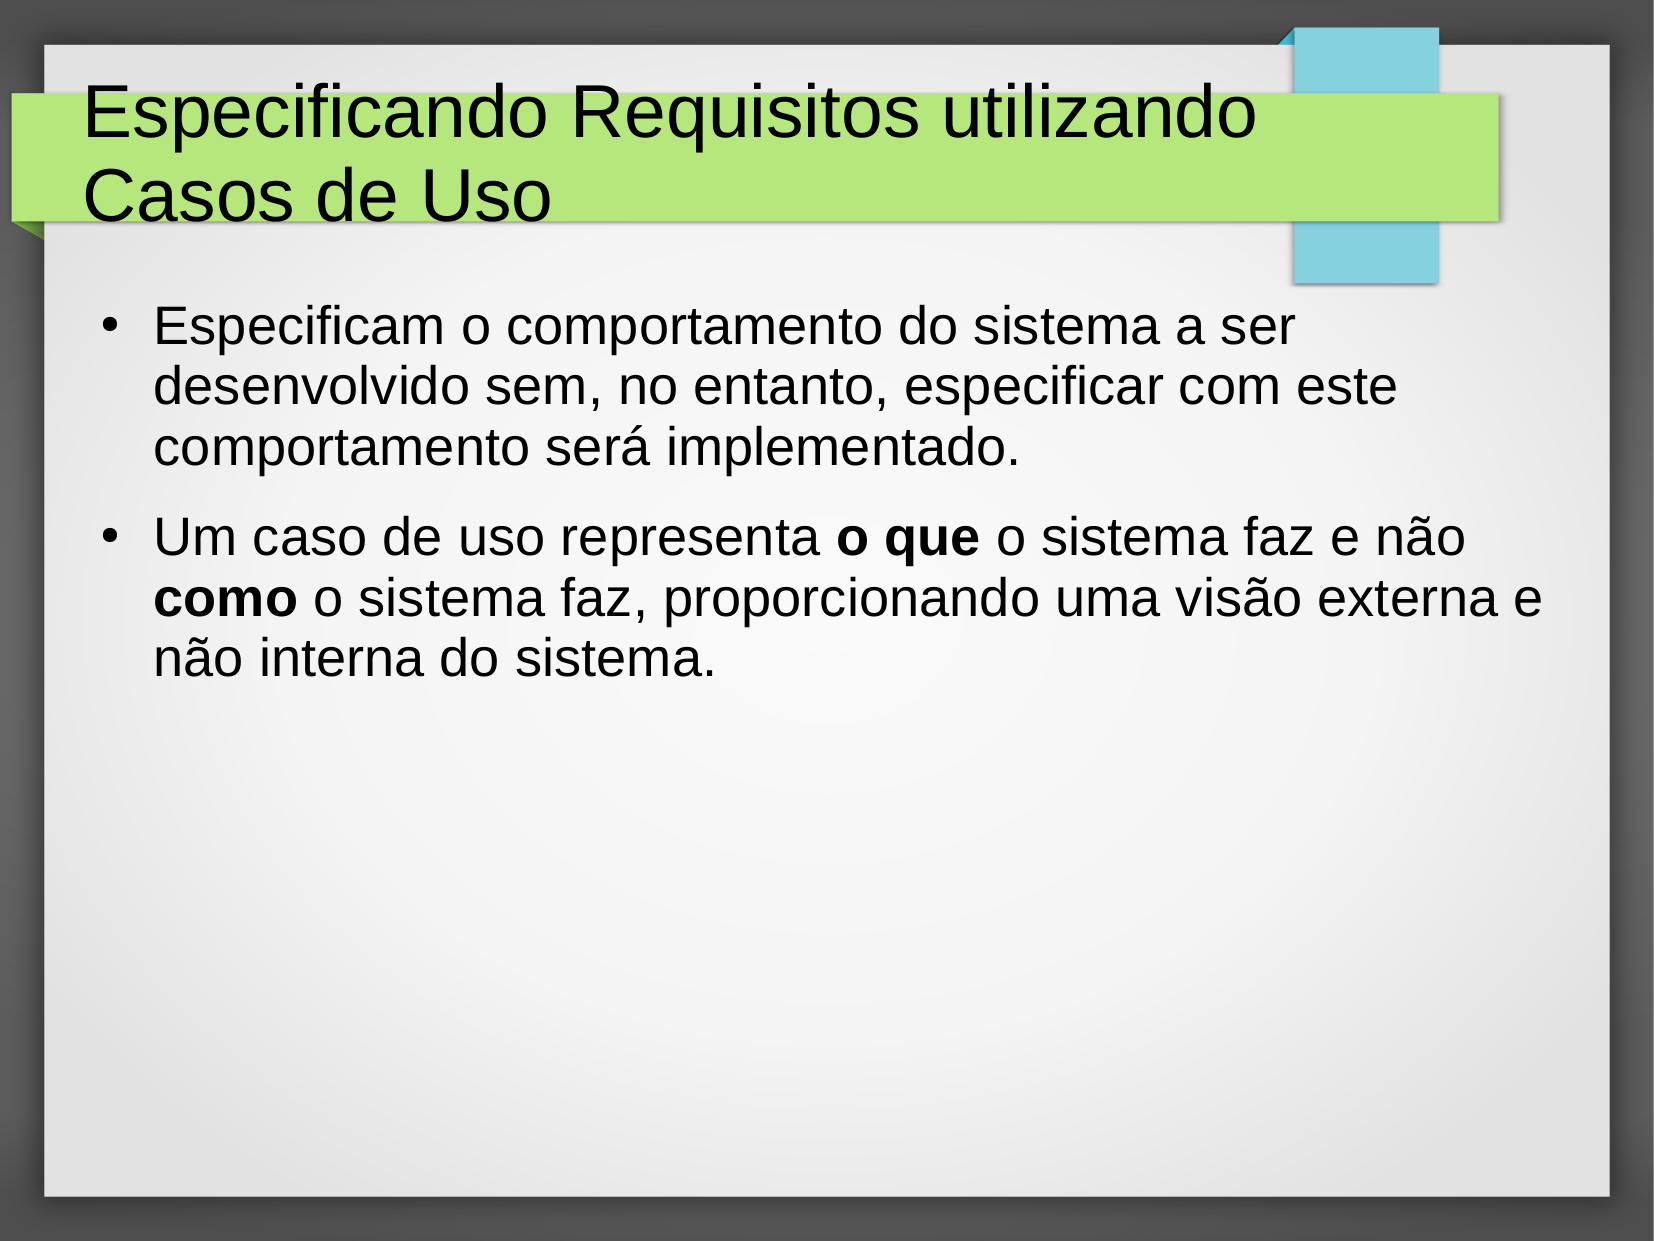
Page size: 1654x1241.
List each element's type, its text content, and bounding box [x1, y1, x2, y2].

title Especificando Requisitos utilizando Casos de Uso [82, 69, 1264, 238]
picture [0, 0, 1654, 1241]
list Especificam o comportamento do sistema a ser desenvolvido sem, no entanto, especificar com este comportamento será implementado. Um caso de uso representa o que o sistema faz e não como o sistema faz, proporcionando uma visão externa e não interna do sistema. [82, 295, 1571, 1015]
